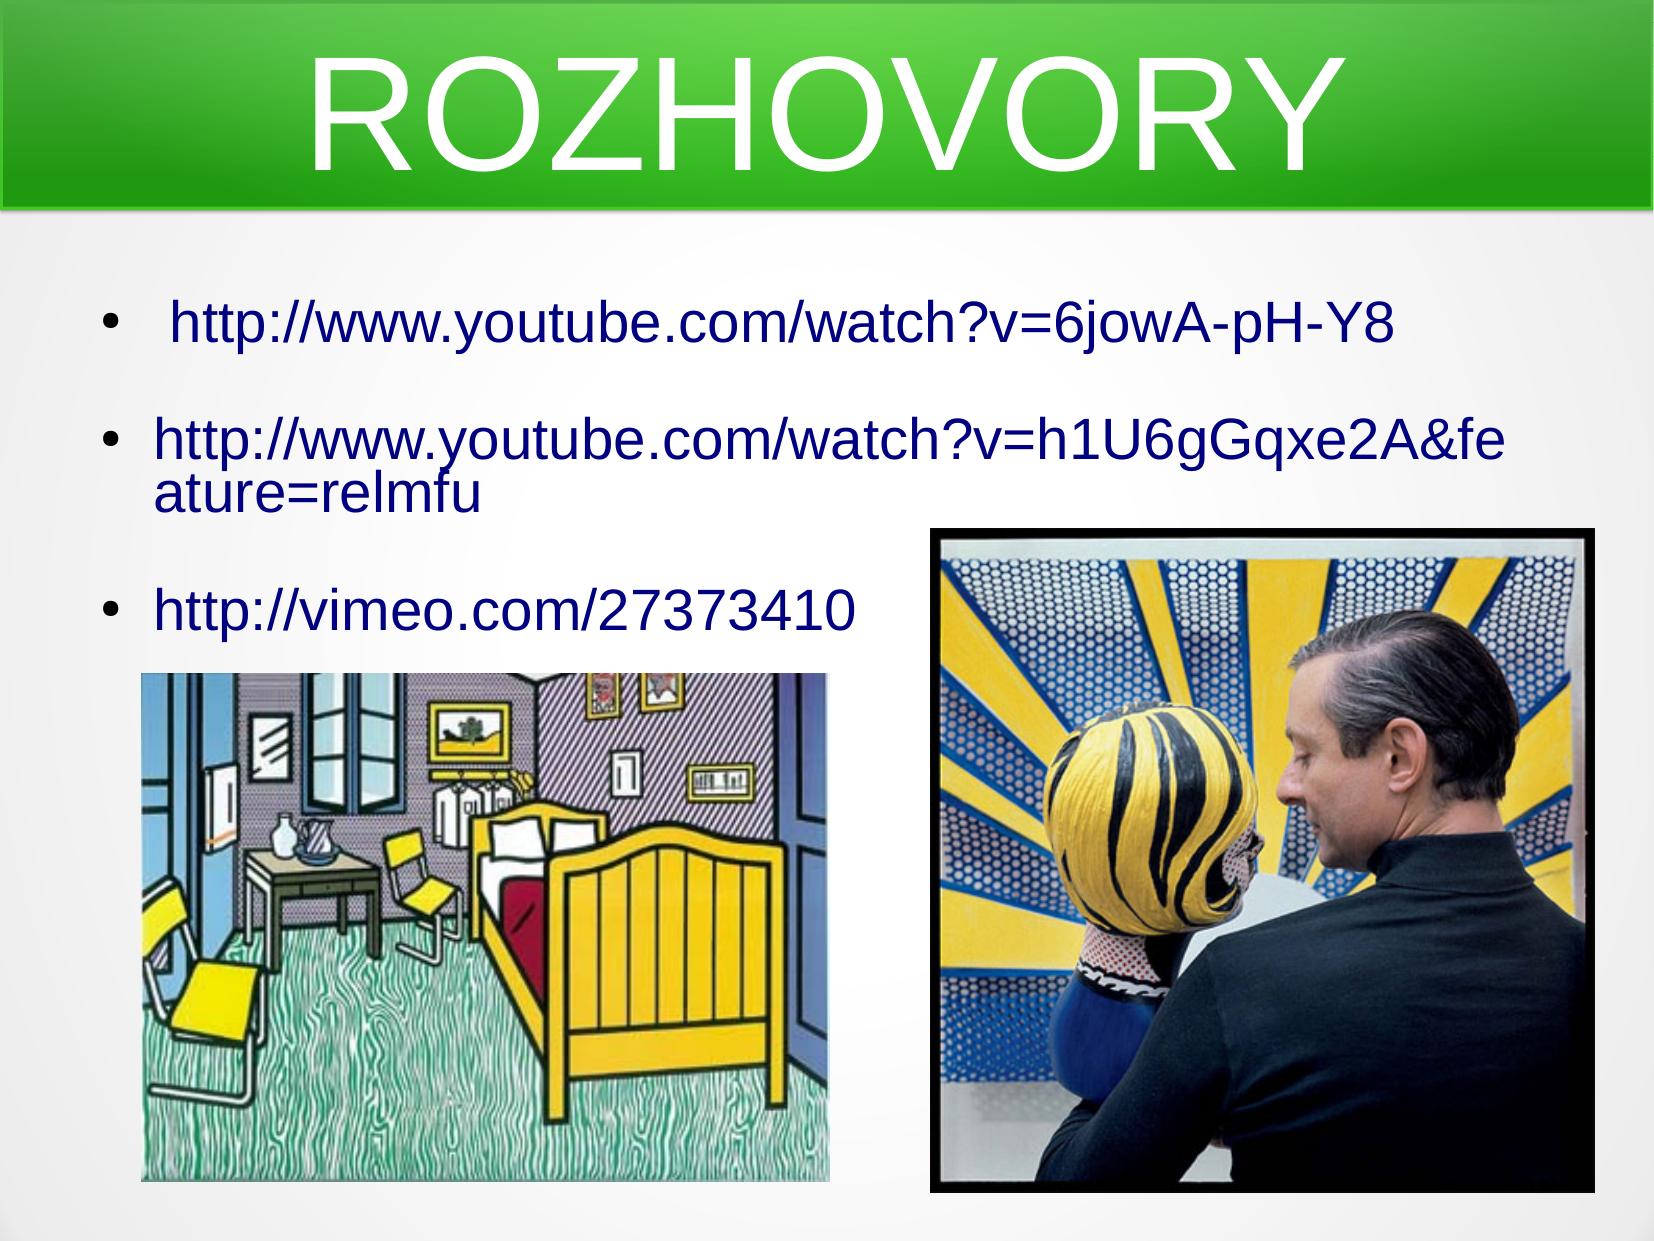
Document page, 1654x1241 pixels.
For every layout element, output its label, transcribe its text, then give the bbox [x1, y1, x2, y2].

title ROZHOVORY [82, 23, 1571, 206]
picture [141, 673, 830, 1182]
picture [930, 528, 1595, 1193]
list http://www.youtube.com/watch?v=6jowA-pH-Y8 http://www.youtube.com/watch?v=h1U6gGqxe2A&feature=relmfu http://vimeo.com/27373410 [82, 290, 1538, 1010]
